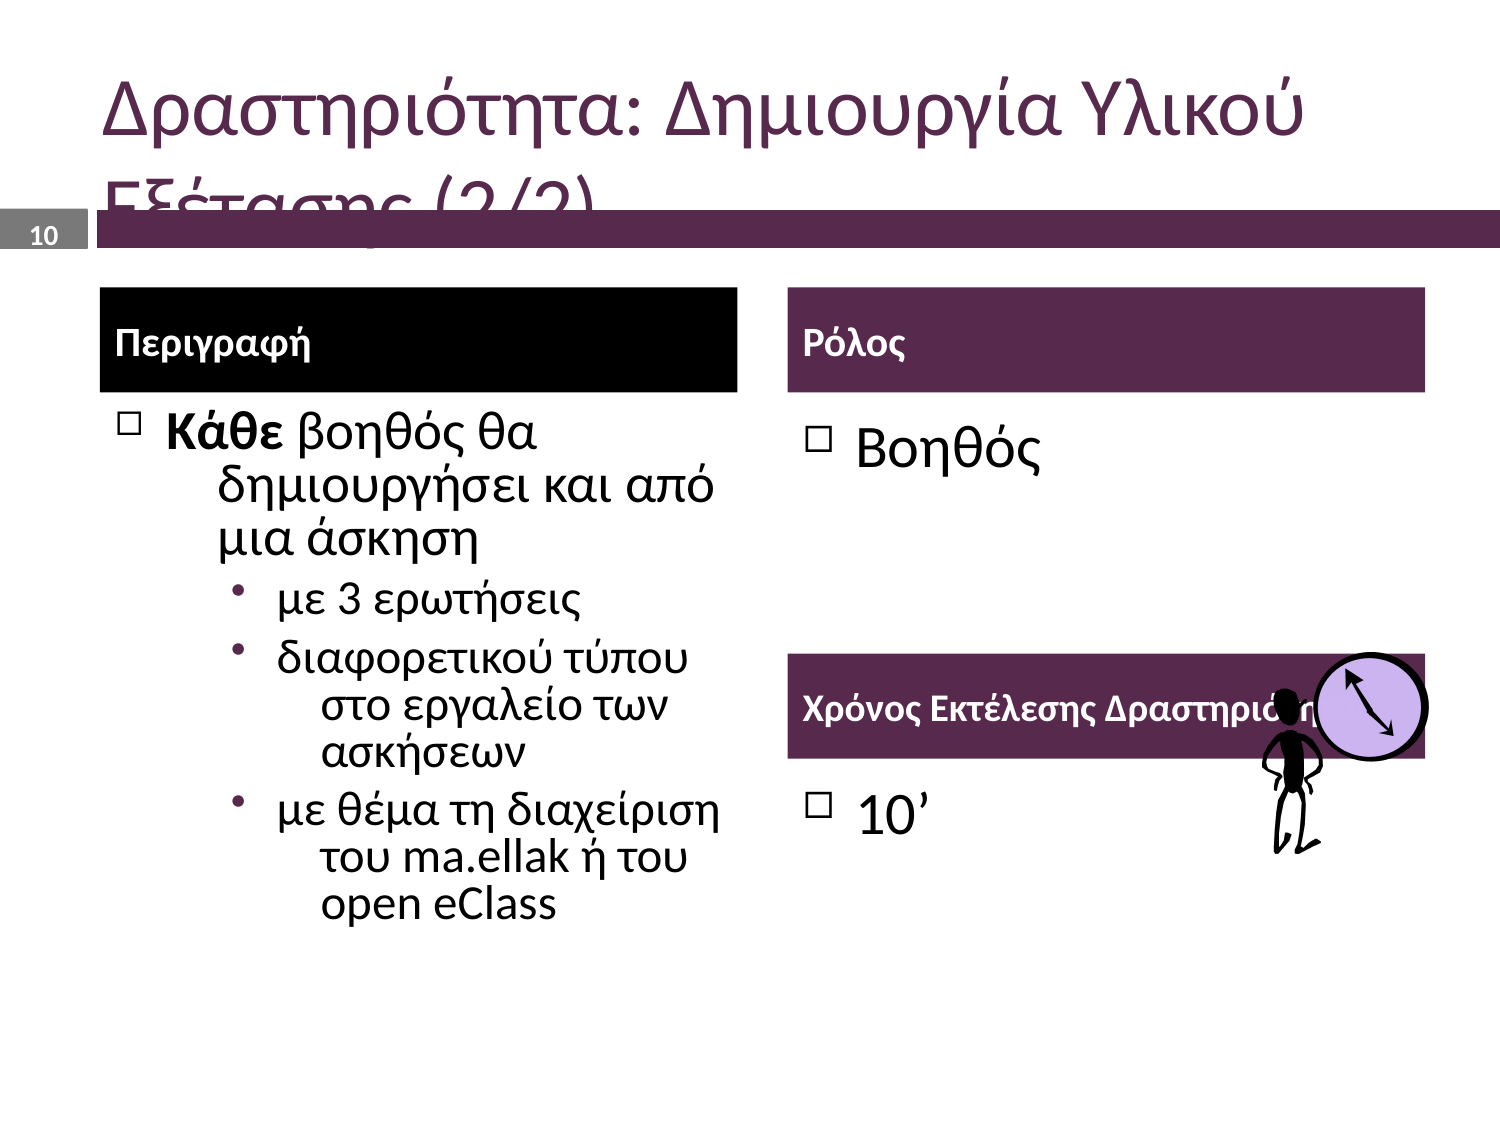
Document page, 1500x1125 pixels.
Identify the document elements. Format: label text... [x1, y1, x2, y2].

list Κάθε βοηθός θα δημιουργήσει και από μια άσκηση με 3 ερωτήσεις διαφορετικού τύπου στο εργαλείο των ασκήσεων με θέμα τη διαχείριση του ma.ellak ή του open eClass [99, 399, 738, 988]
list Χρόνος Εκτέλεσης Δραστηριότητας [787, 653, 1262, 759]
text_box [0, 208, 88, 249]
picture [1262, 652, 1429, 854]
title Δραστηριότητα: Δημιουργία Υλικού Εξέτασης (2/2) [87, 44, 1426, 188]
list Βοηθός [787, 399, 1426, 634]
list 10’ [787, 766, 1426, 988]
list Περιγραφή [99, 287, 738, 393]
list Ρόλος [787, 287, 1426, 393]
